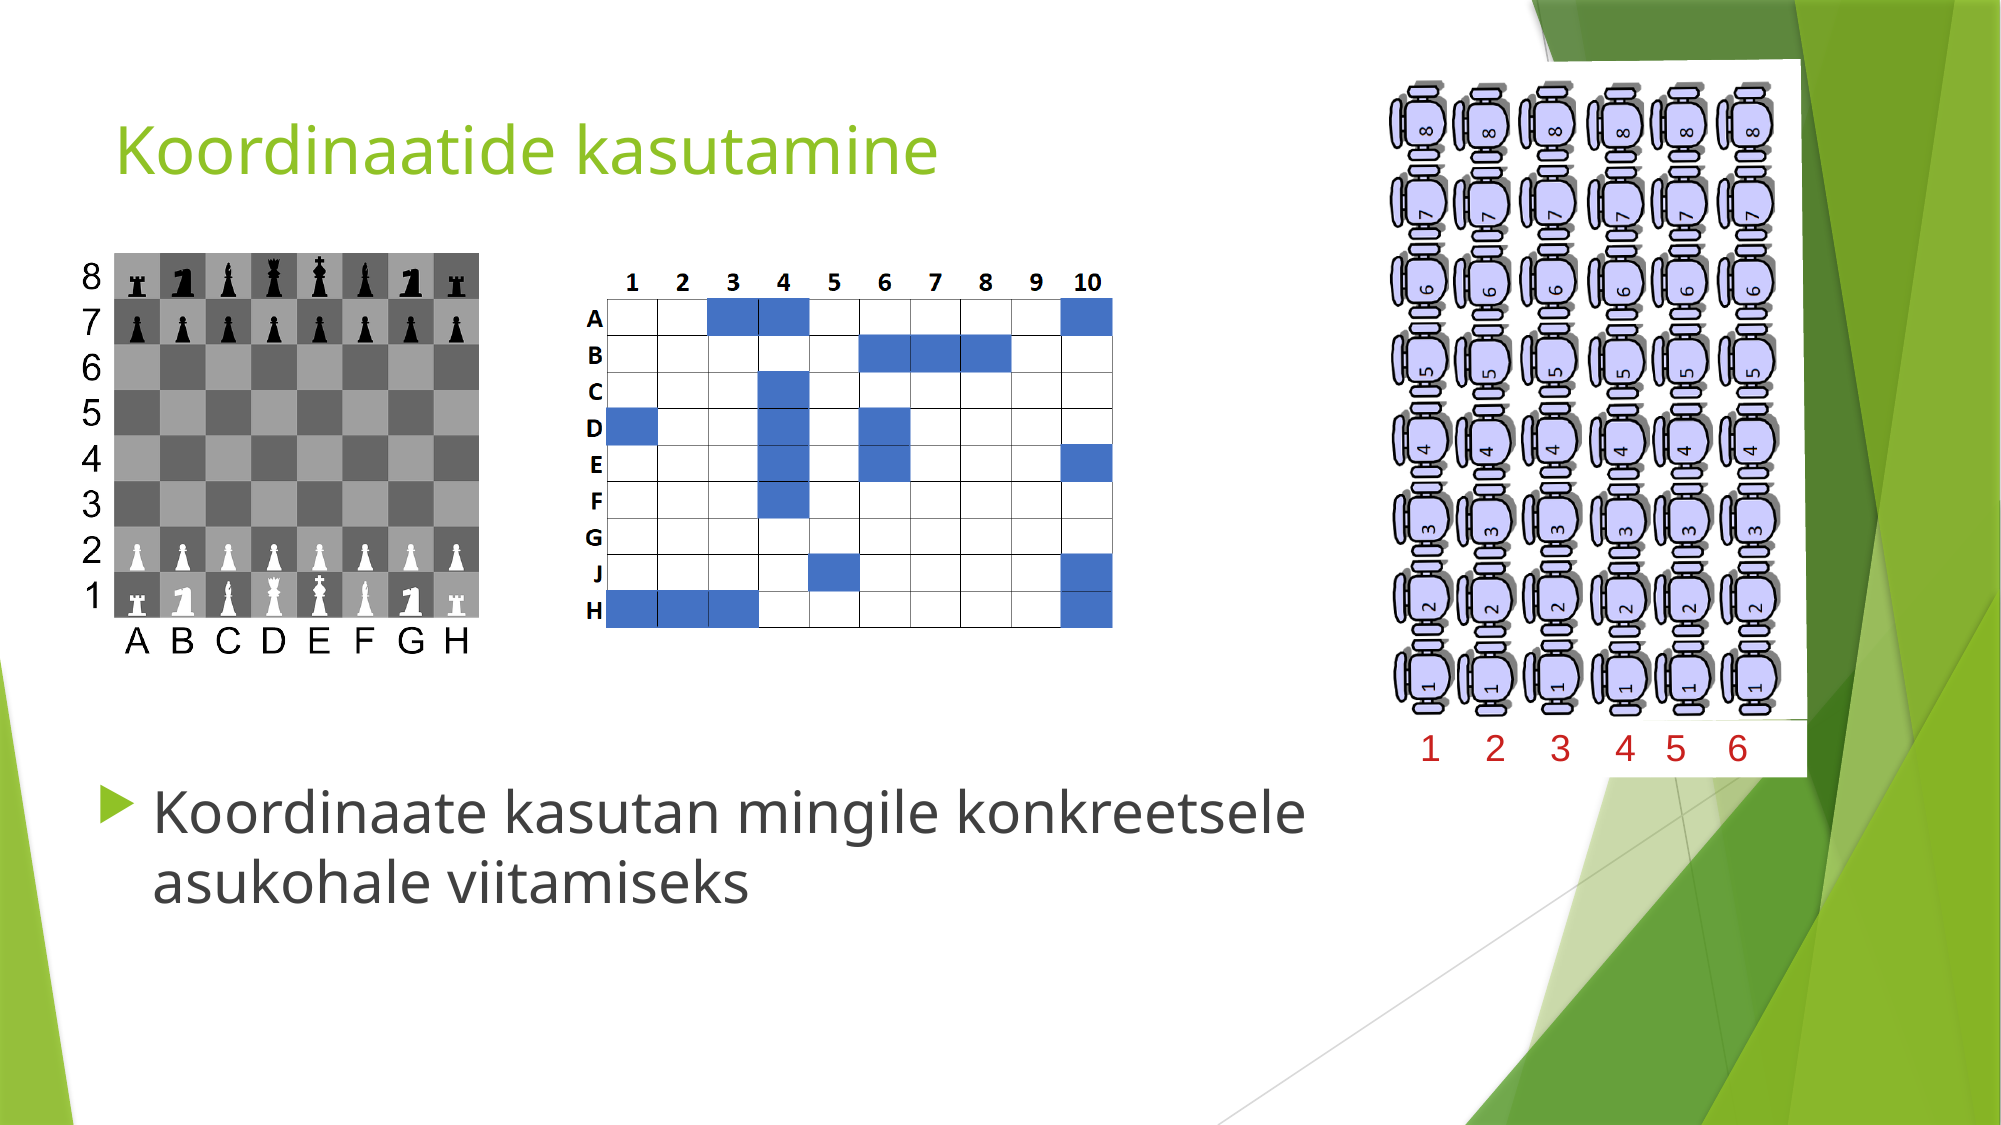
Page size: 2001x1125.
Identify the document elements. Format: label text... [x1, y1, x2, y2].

text_box 1 [1405, 720, 1456, 778]
list Koordinaate kasutan mingile konkreetsele asukohale viitamiseks [81, 767, 1595, 1034]
picture [1358, 59, 1808, 724]
title Koordinaatide kasutamine [99, 99, 1360, 237]
picture [82, 253, 479, 654]
text_box 2 [1470, 720, 1521, 778]
text_box 3 [1535, 720, 1586, 778]
text_box 6 [1712, 720, 1808, 778]
text_box 4 [1600, 720, 1650, 778]
text_box 5 [1650, 720, 1712, 778]
picture [561, 265, 1127, 650]
